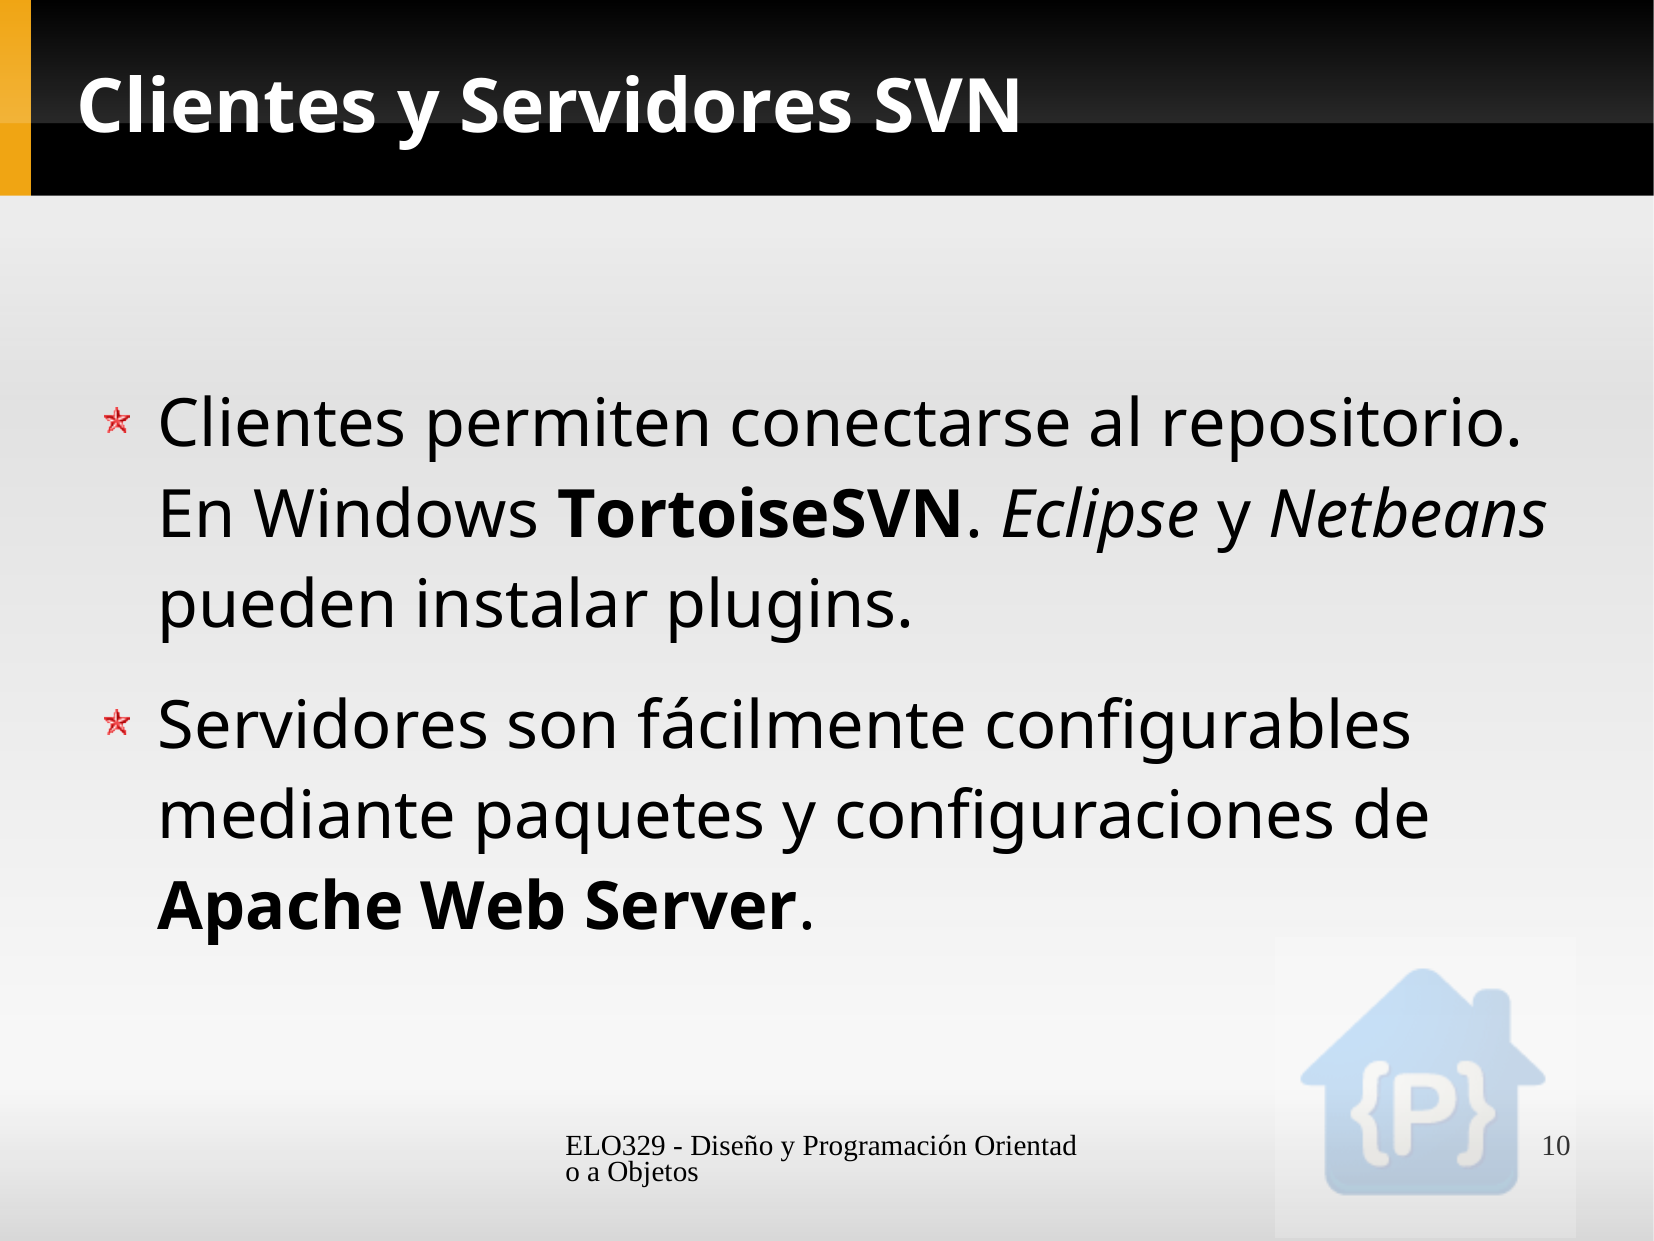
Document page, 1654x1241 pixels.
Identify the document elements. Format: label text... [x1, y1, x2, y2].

title Clientes y Servidores SVN [76, 0, 1565, 208]
picture [0, 0, 1654, 1241]
list Clientes permiten conectarse al repositorio. En Windows TortoiseSVN. Eclipse y Netbeans pueden instalar plugins. Servidores son fácilmente configurables mediante paquetes y configuraciones de Apache Web Server. [86, 375, 1576, 1194]
